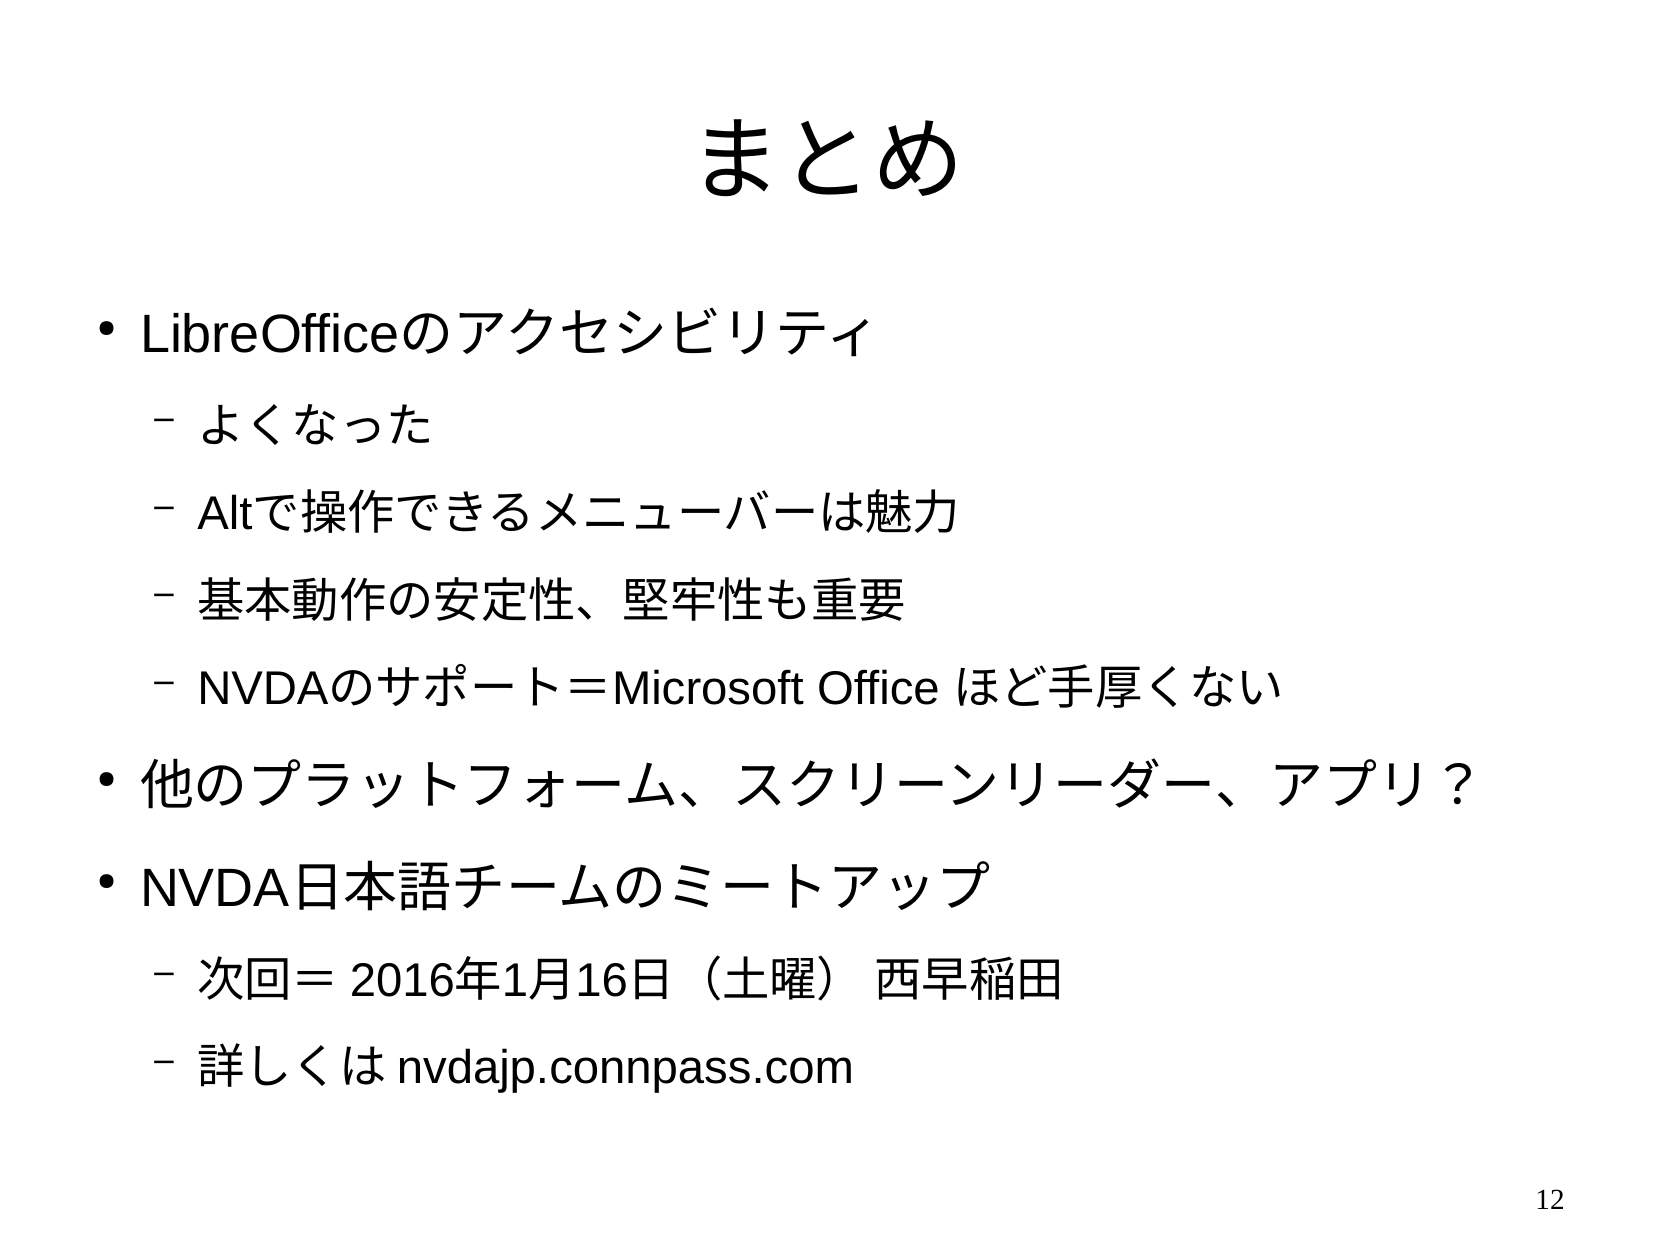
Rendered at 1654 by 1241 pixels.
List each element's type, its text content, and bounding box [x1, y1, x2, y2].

list LibreOfficeのアクセシビリティ よくなった Altで操作できるメニューバーは魅力 基本動作の安定性、堅牢性も重要 NVDAのサポート＝Microsoft Office ほど手厚くない 他のプラットフォーム、スクリーンリーダー、アプリ？ NVDA日本語チームのミートアップ 次回＝ 2016年1月16日（土曜） 西早稲田 詳しくは nvdajp.connpass.com [82, 290, 1571, 1099]
title まとめ [82, 49, 1571, 257]
